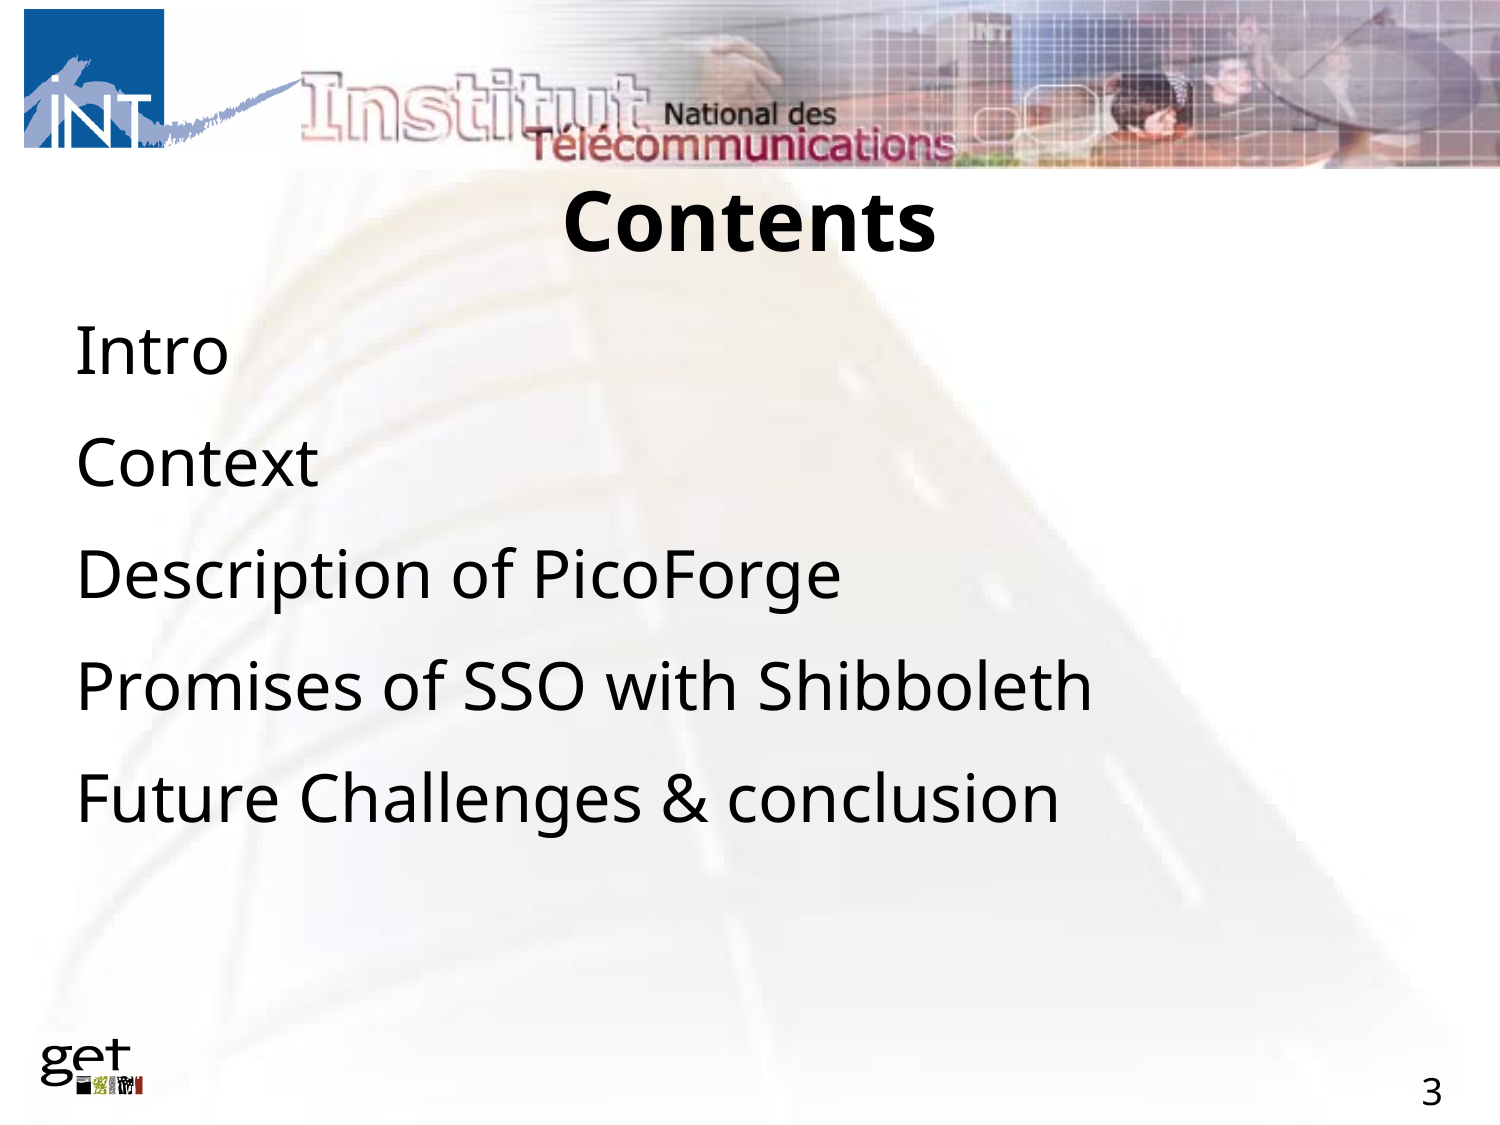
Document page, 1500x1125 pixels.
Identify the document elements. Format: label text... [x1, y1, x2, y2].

title Contents [75, 122, 1425, 299]
picture [0, 0, 1500, 1125]
list Intro Context Description of PicoForge Promises of SSO with Shibboleth Future Challenges & conclusion [75, 299, 1425, 1006]
